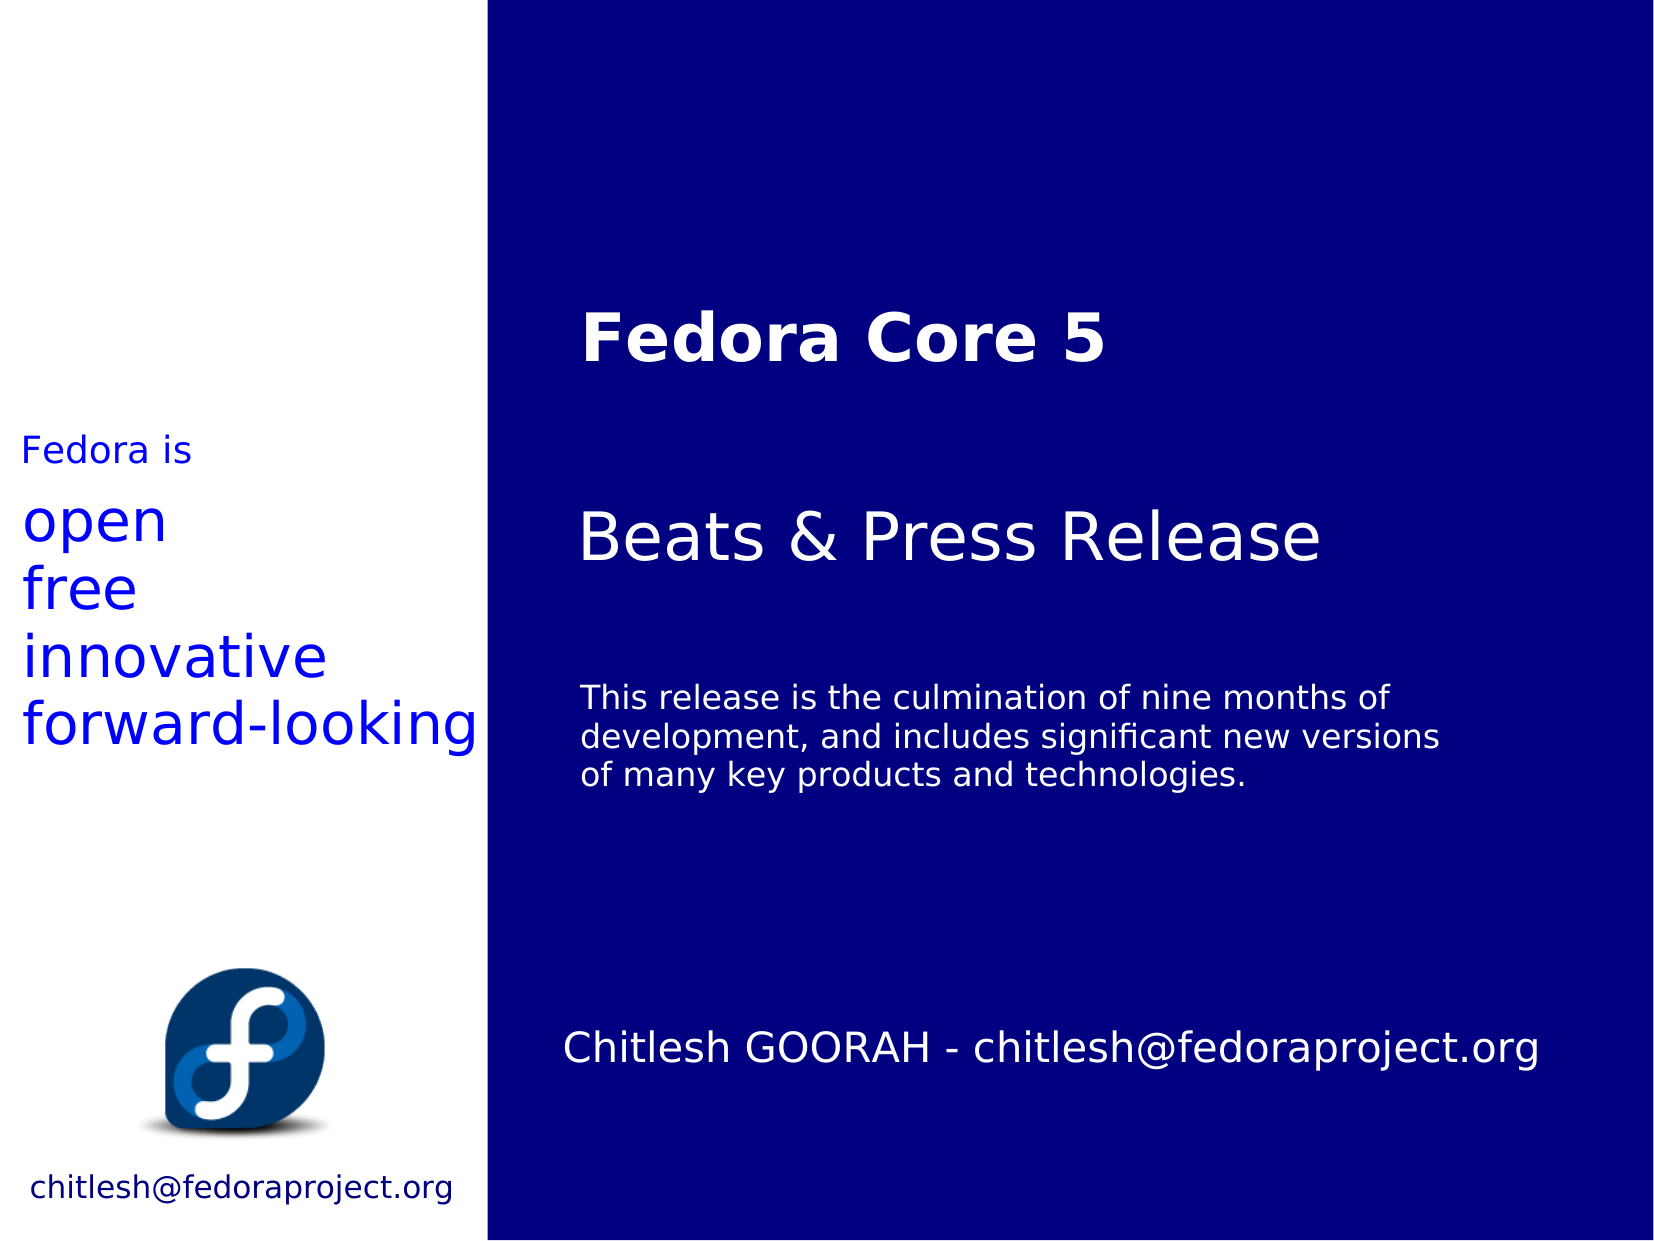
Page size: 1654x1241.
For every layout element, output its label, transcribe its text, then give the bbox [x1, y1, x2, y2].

text_box Beats & Press Release [562, 451, 1576, 545]
text_box Chitlesh GOORAH - chitlesh@fedoraproject.org [547, 1016, 1556, 1080]
text_box Fedora Core 5 [565, 252, 1124, 346]
text_box Fedora is [5, 421, 204, 480]
text_box open free innovative forward-looking [7, 480, 496, 766]
picture [132, 967, 339, 1141]
text_box This release is the culmination of nine months of development, and includes significant new versions of many key products and technologies. [565, 671, 1441, 802]
